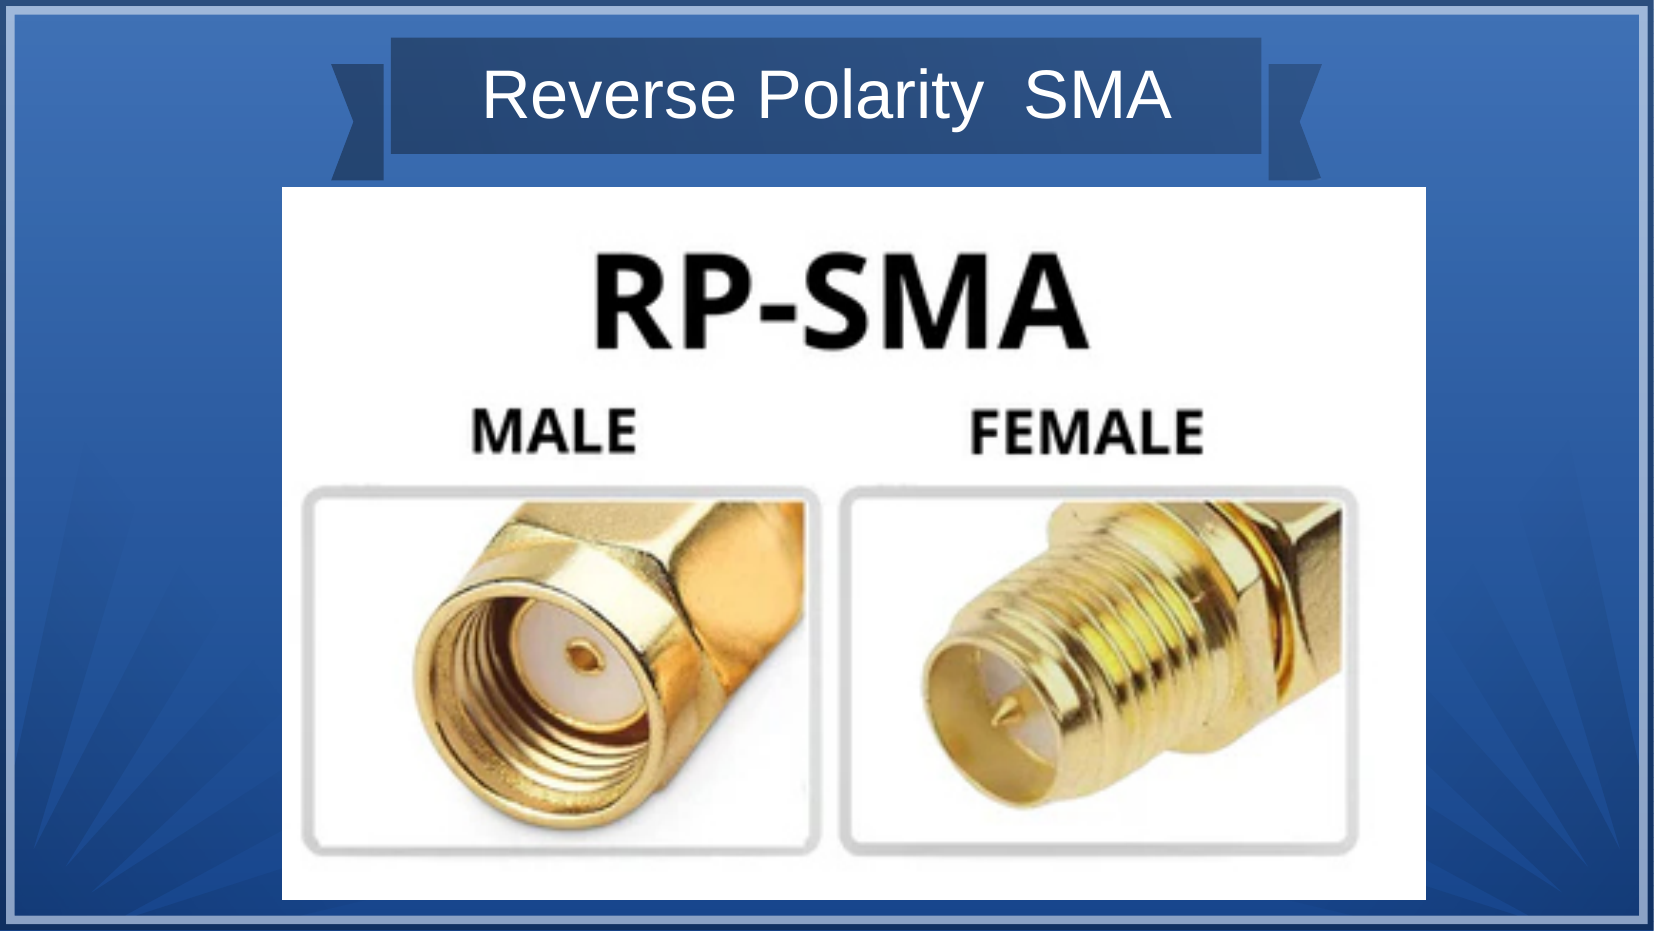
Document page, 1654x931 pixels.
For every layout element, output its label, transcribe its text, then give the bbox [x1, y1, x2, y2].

title Reverse Polarity SMA [389, 35, 1264, 154]
picture [282, 187, 1426, 901]
